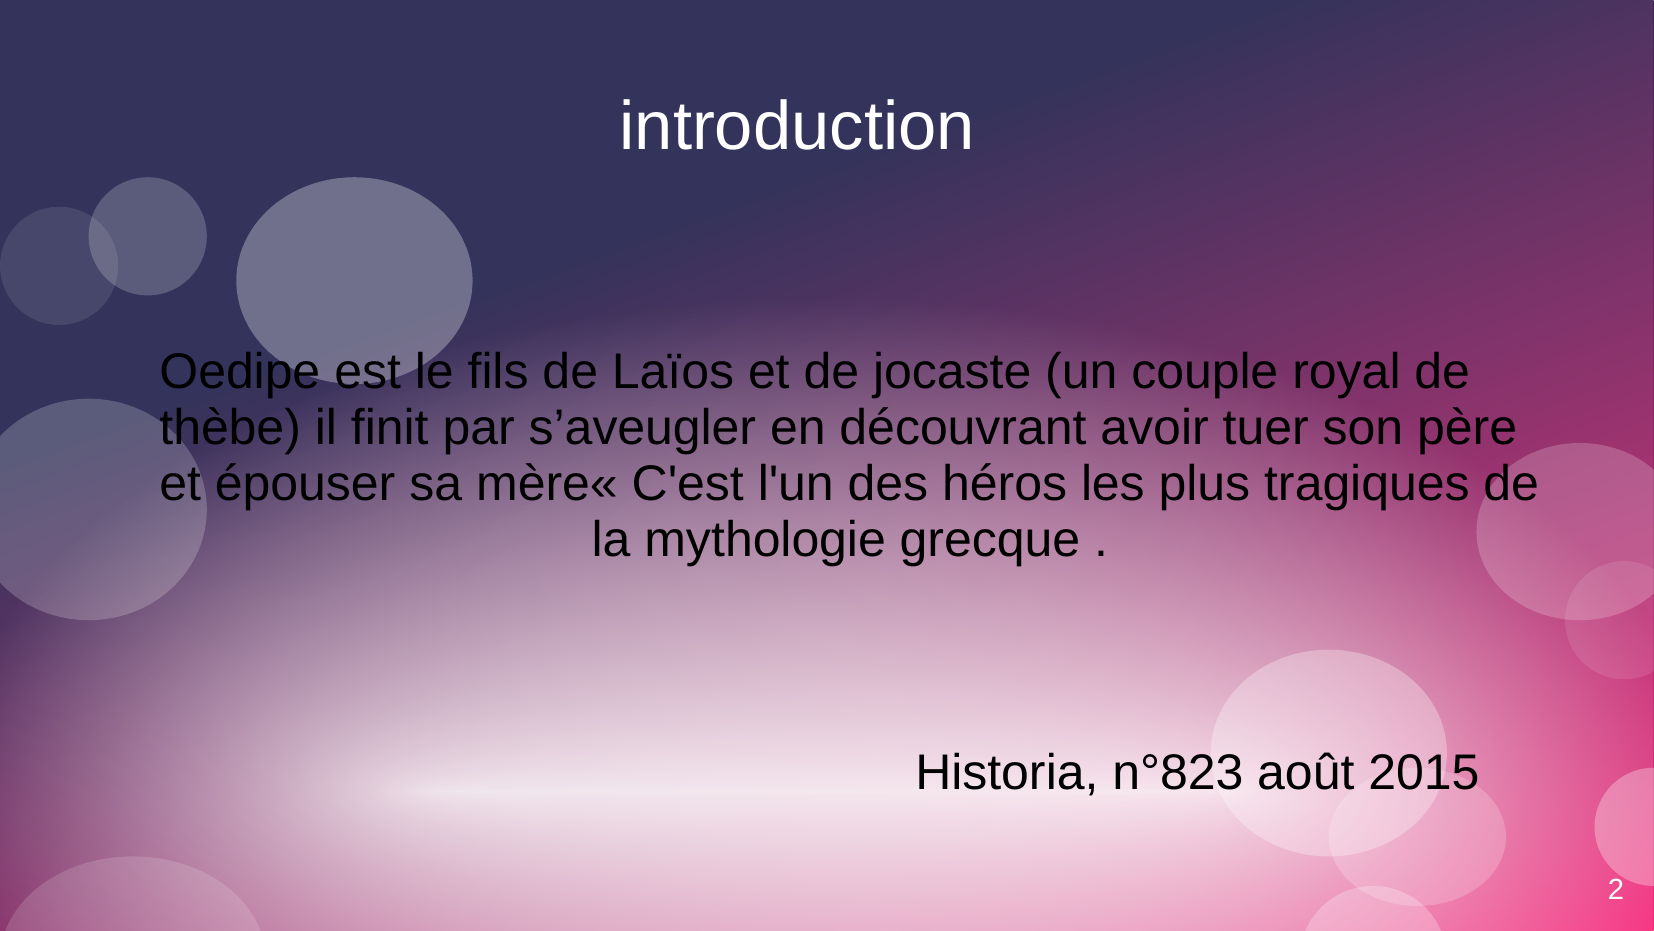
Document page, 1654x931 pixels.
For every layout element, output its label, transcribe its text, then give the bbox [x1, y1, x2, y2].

list Oedipe est le fils de Laïos et de jocaste (un couple royal de thèbe) il finit par s’aveugler en découvrant avoir tuer son père et épouser sa mère« C'est l'un des héros les plus tragiques de la mythologie grecque . Historia, n°823 août 2015 [88, 265, 1565, 857]
title introduction [59, 44, 1536, 207]
